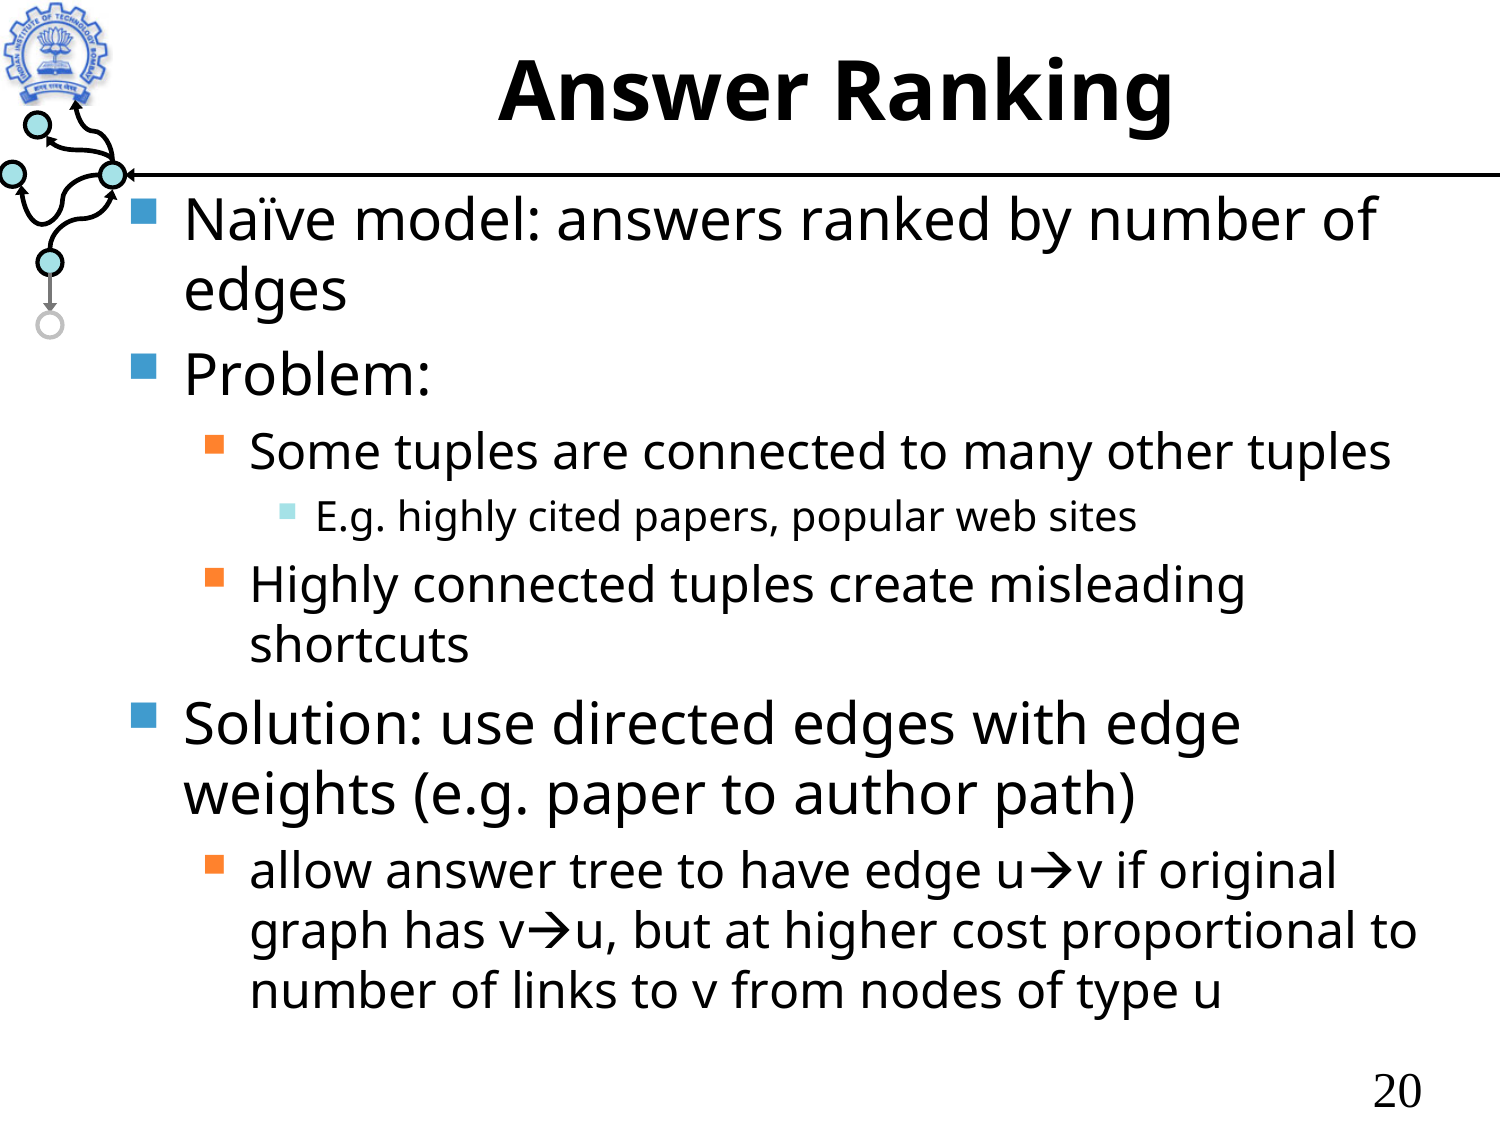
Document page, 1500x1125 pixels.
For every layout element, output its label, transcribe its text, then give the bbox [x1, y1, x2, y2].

picture [0, 0, 113, 106]
list Naïve model: answers ranked by number of edges Problem: Some tuples are connected to many other tuples E.g. highly cited papers, popular web sites Highly connected tuples create misleading shortcuts Solution: use directed edges with edge weights (e.g. paper to author path) allow answer tree to have edge uv if original graph has vu, but at higher cost proportional to number of links to v from nodes of type u [112, 174, 1450, 1050]
title Answer Ranking [200, 12, 1476, 163]
